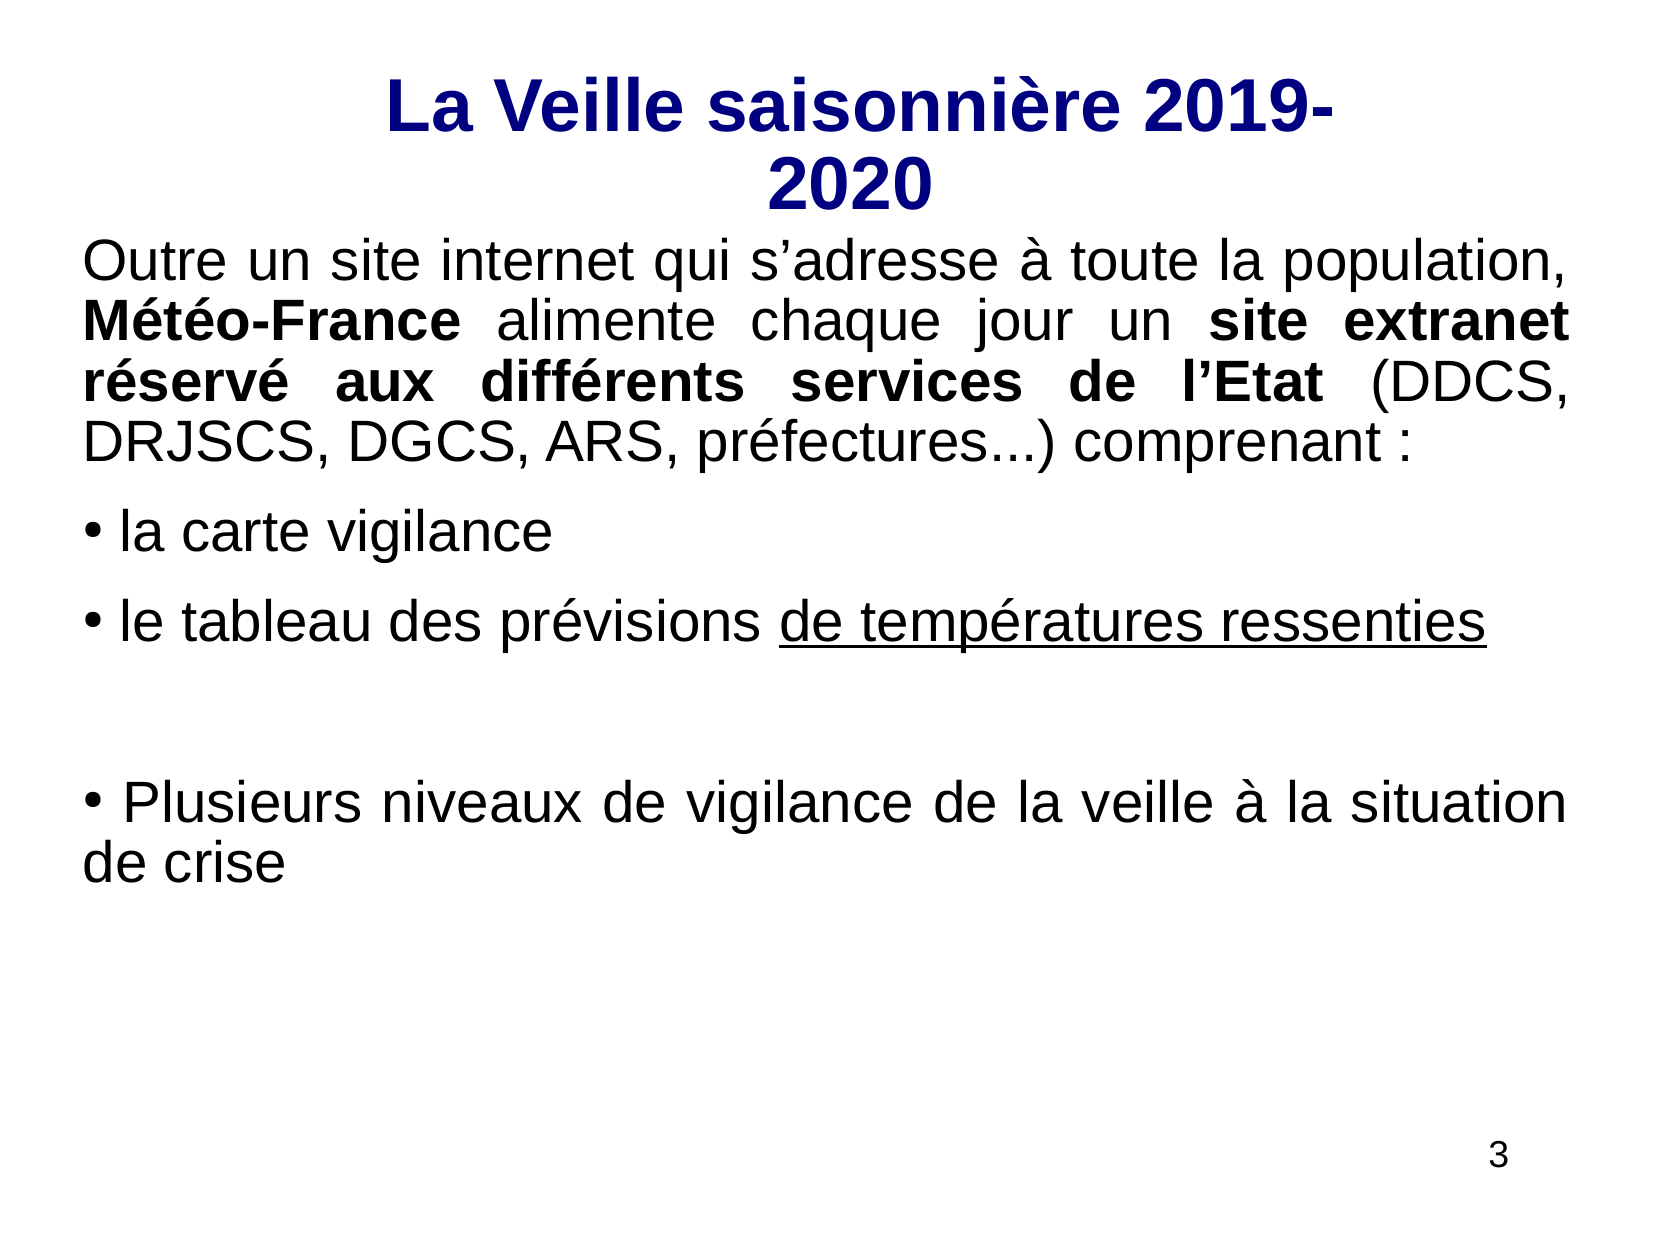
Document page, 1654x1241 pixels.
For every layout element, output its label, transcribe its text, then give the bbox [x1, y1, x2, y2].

text_box <numéro> [1488, 1129, 1570, 1214]
text_box La Veille saisonnière 2019-2020 [266, 61, 1435, 238]
subtitle Outre un site internet qui s’adresse à toute la population, Météo-France alimente chaque jour un site extranet réservé aux différents services de l’Etat (DDCS, DRJSCS, DGCS, ARS, préfectures...) comprenant : la carte vigilance le tableau des prévisions de températures ressenties Plusieurs niveaux de vigilance de la veille à la situation de crise [82, 228, 1571, 988]
